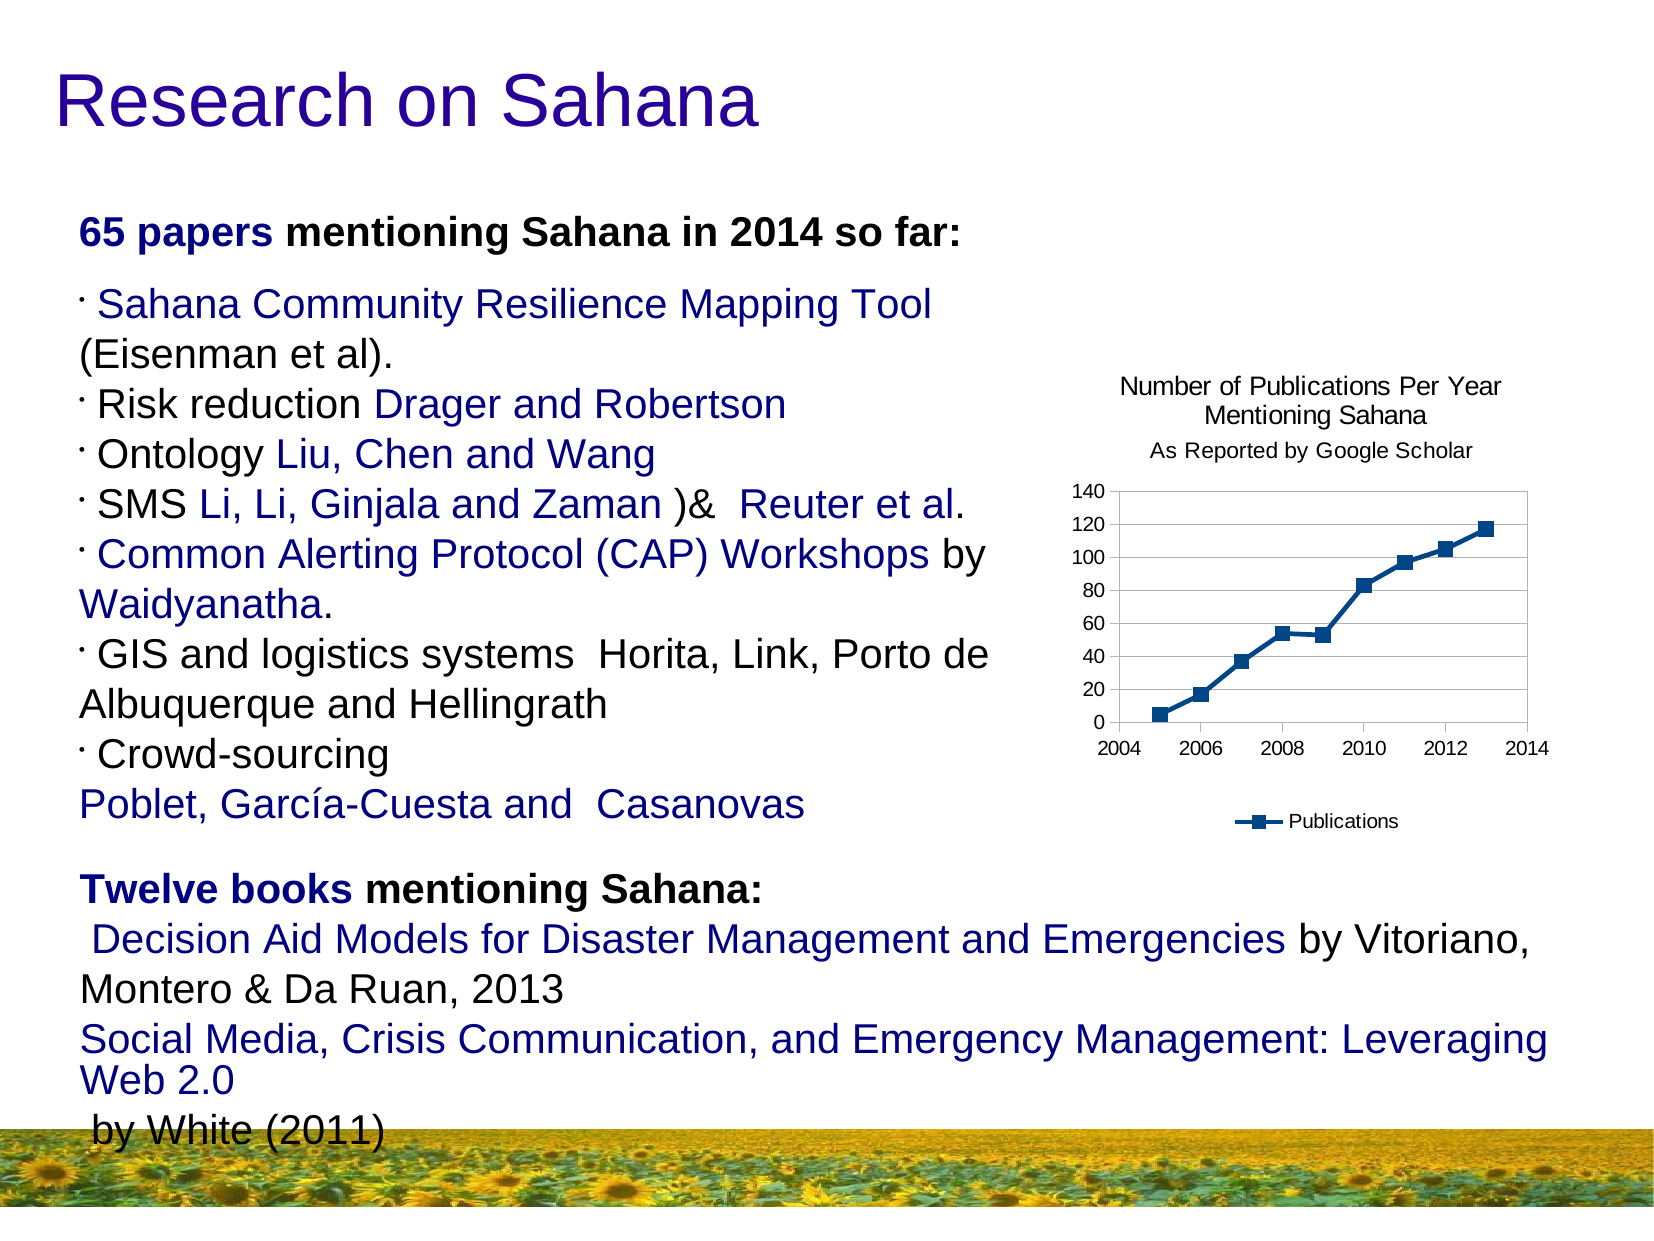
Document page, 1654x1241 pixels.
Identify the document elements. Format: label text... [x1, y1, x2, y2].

picture [97, 1129, 109, 1142]
picture [0, 1129, 1654, 1207]
title Research on Sahana [19, 15, 1629, 187]
text_box Twelve books mentioning Sahana: Decision Aid Models for Disaster Management and Emergencies by Vitoriano, Montero & Da Ruan, 2013 Social Media, Crisis Communication, and Emergency Management: Leveraging Web 2.0 by White (2011) [64, 803, 1588, 1119]
picture [154, 1129, 160, 1139]
chart [1053, 363, 1583, 803]
text_box 65 papers mentioning Sahana in 2014 so far: Sahana Community Resilience Mapping Tool (Eisenman et al). Risk reduction Drager and Robertson Ontology Liu, Chen and Wang SMS Li, Li, Ginjala and Zaman )& Reuter et al. Common Alerting Protocol (CAP) Workshops by Waidyanatha. GIS and logistics systems Horita, Link, Porto de Albuquerque and Hellingrath Crowd-sourcing Poblet, García-Cuesta and Casanovas [64, 202, 1026, 803]
picture [172, 1129, 177, 1140]
picture [121, 1129, 128, 1140]
picture [307, 1129, 320, 1141]
